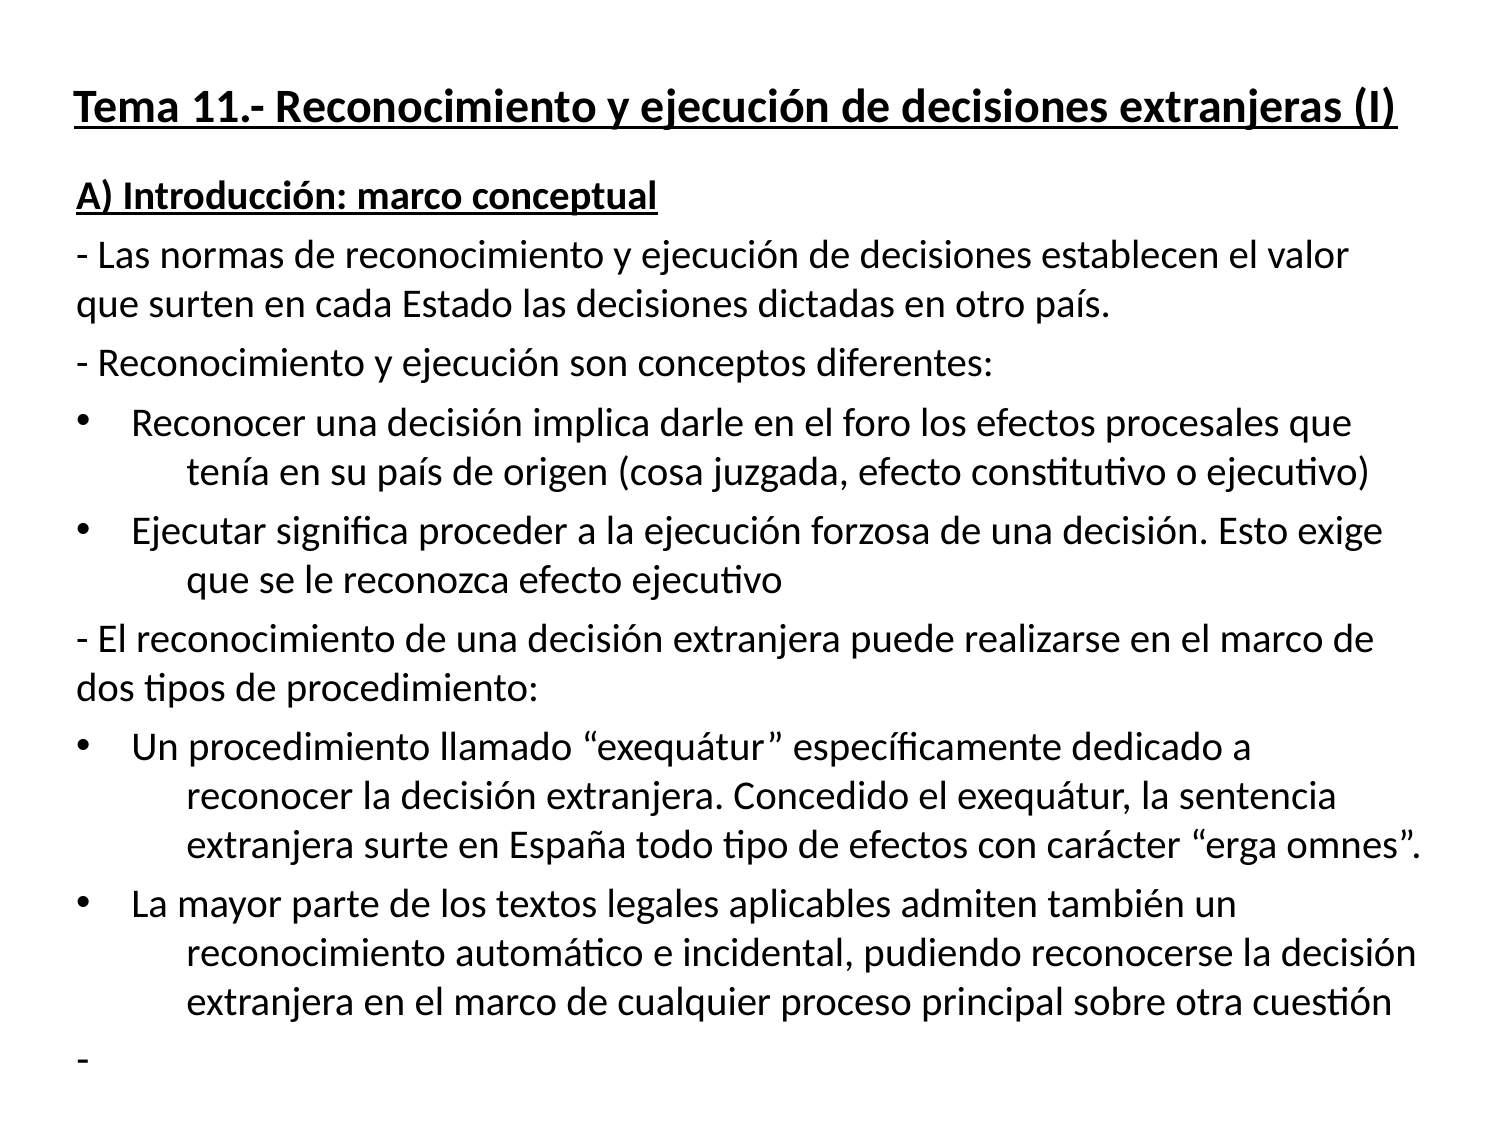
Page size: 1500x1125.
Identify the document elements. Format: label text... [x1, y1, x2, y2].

title Tema 11.- Reconocimiento y ejecución de decisiones extranjeras (I) [47, 45, 1426, 162]
list A) Introducción: marco conceptual - Las normas de reconocimiento y ejecución de decisiones establecen el valor que surten en cada Estado las decisiones dictadas en otro país. - Reconocimiento y ejecución son conceptos diferentes: Reconocer una decisión implica darle en el foro los efectos procesales que tenía en su país de origen (cosa juzgada, efecto constitutivo o ejecutivo) Ejecutar significa proceder a la ejecución forzosa de una decisión. Esto exige que se le reconozca efecto ejecutivo - El reconocimiento de una decisión extranjera puede realizarse en el marco de dos tipos de procedimiento: Un procedimiento llamado “exequátur” específicamente dedicado a reconocer la decisión extranjera. Concedido el exequátur, la sentencia extranjera surte en España todo tipo de efectos con carácter “erga omnes”. La mayor parte de los textos legales aplicables admiten también un reconocimiento automático e incidental, pudiendo reconocerse la decisión extranjera en el marco de cualquier proceso principal sobre otra cuestión [61, 161, 1439, 1042]
